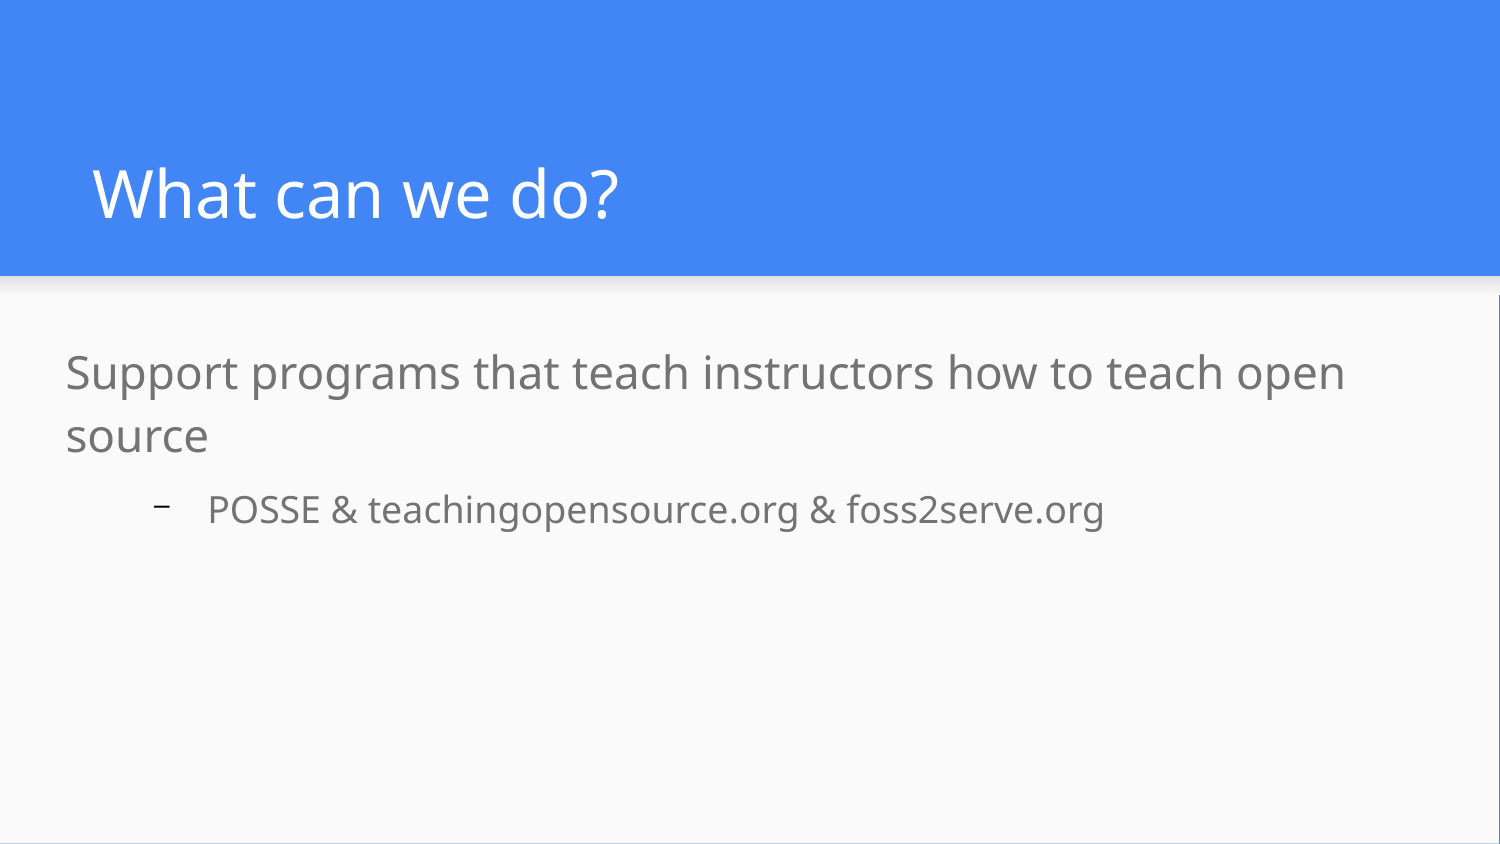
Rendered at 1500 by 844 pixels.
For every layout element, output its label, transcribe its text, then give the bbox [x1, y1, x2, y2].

title What can we do? [77, 121, 1427, 248]
list Support programs that teach instructors how to teach open source POSSE & teachingopensource.org & foss2serve.org [50, 320, 1400, 766]
